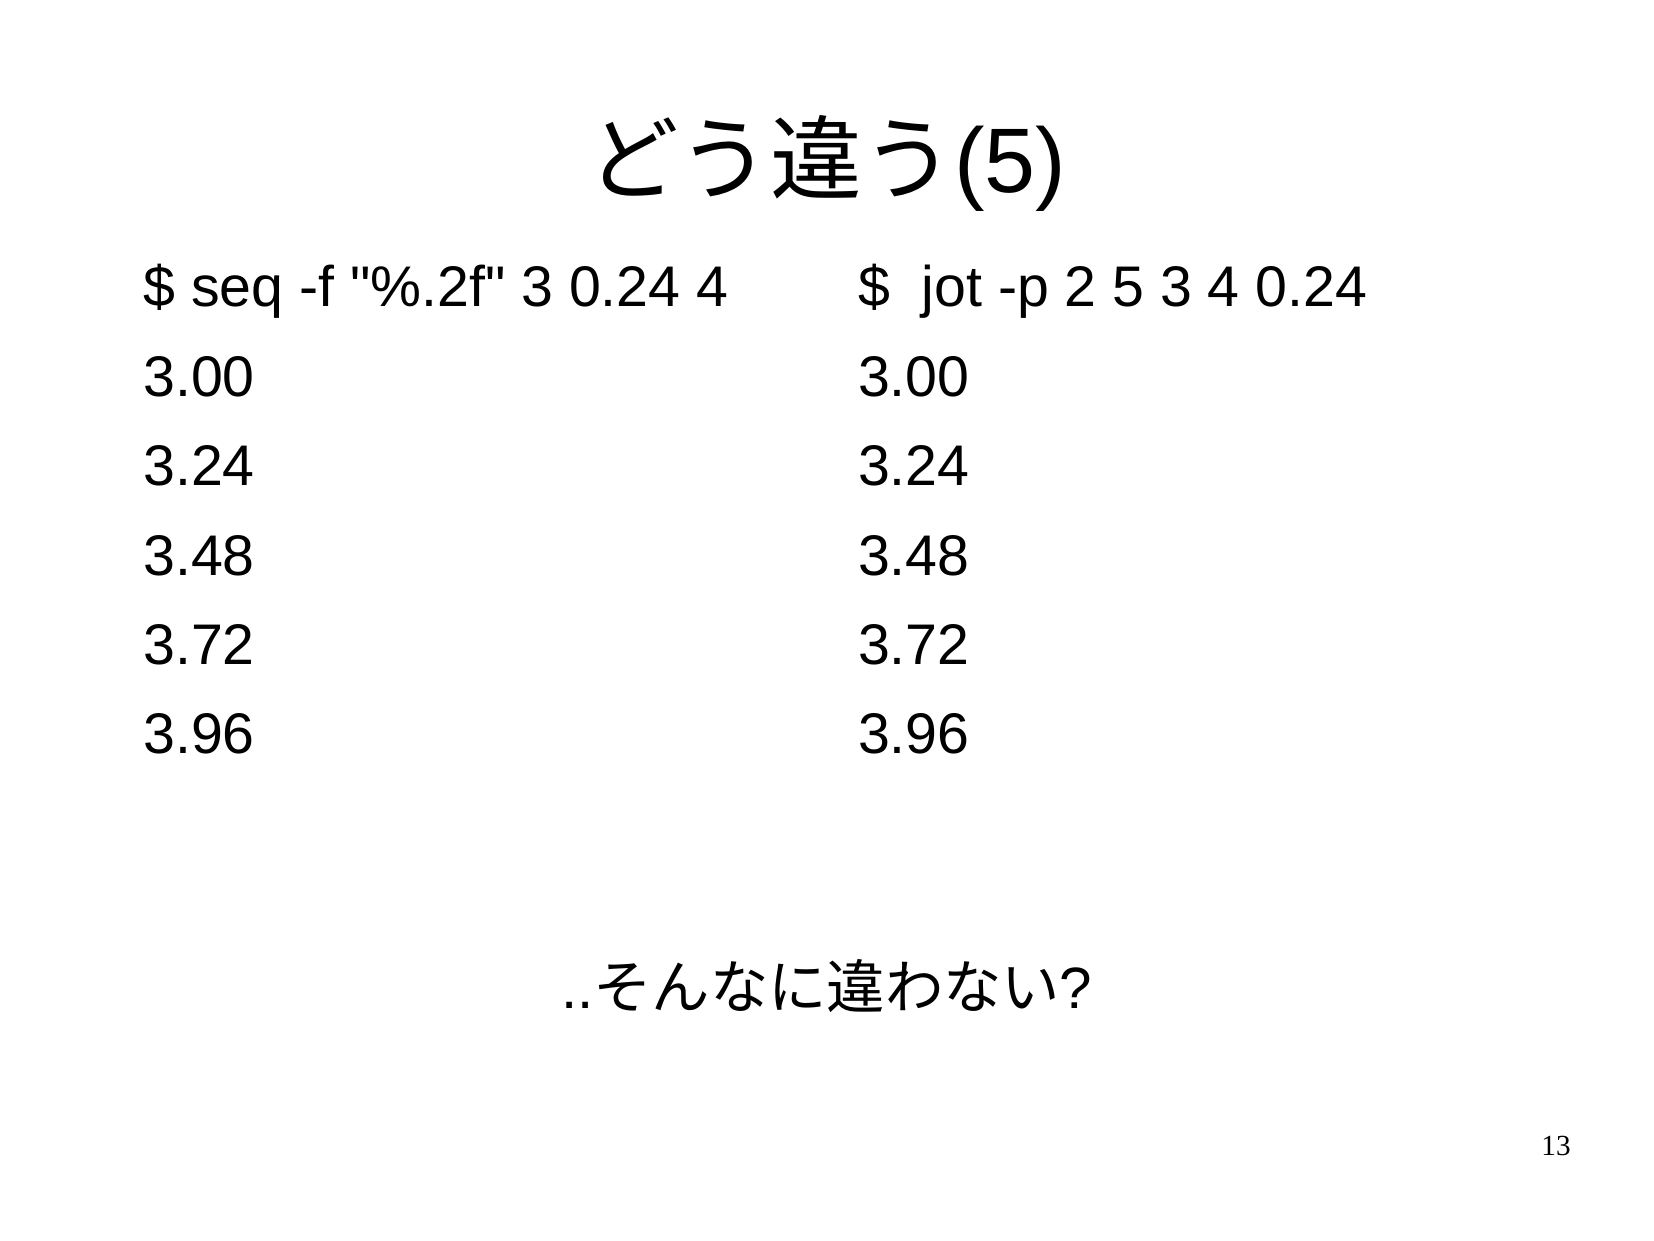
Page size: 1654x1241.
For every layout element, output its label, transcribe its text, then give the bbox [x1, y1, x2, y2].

title ..そんなに違わない? [82, 879, 1571, 1087]
list $ jot -p 2 5 3 4 0.24 3.00 3.24 3.48 3.72 3.96 [797, 255, 1542, 768]
list $ seq -f "%.2f" 3 0.24 4 3.00 3.24 3.48 3.72 3.96 [82, 255, 797, 768]
title どう違う(5) [82, 49, 1571, 257]
